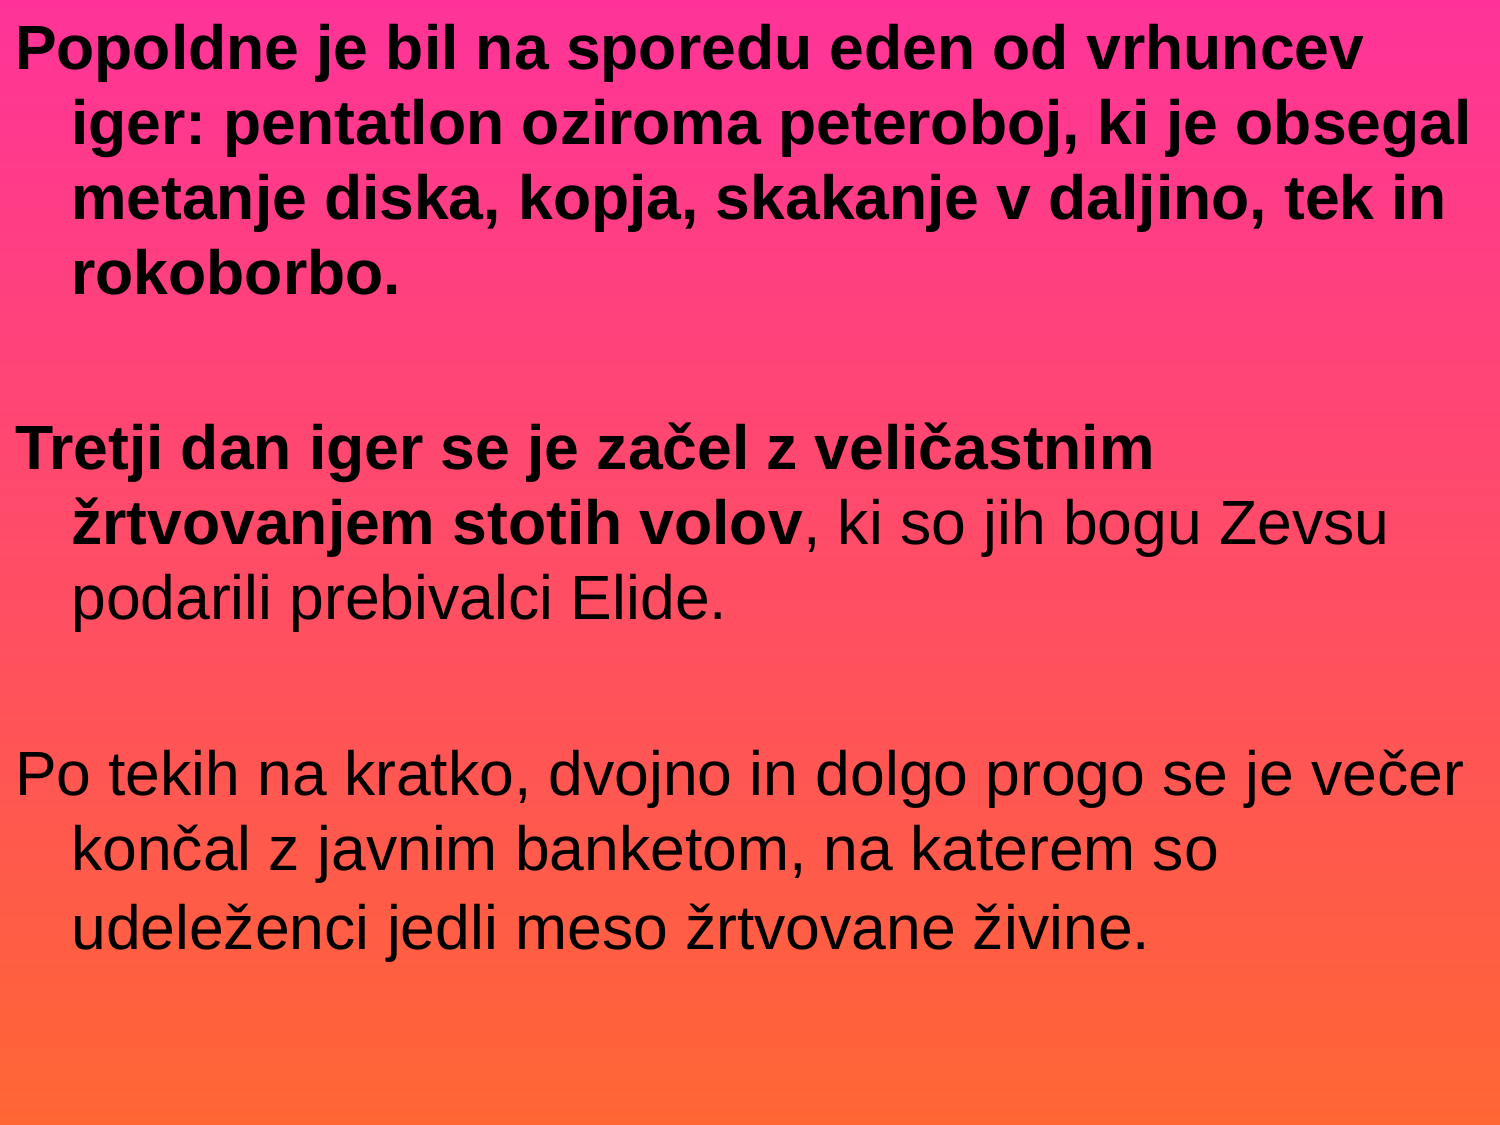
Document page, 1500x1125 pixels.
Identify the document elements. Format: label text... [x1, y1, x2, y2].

list Popoldne je bil na sporedu eden od vrhuncev iger: pentatlon oziroma peteroboj, ki je obsegal metanje diska, kopja, skakanje v daljino, tek in rokoborbo. Tretji dan iger se je začel z veličastnim žrtvovanjem stotih volov, ki so jih bogu Zevsu podarili prebivalci Elide. Po tekih na kratko, dvojno in dolgo progo se je večer končal z javnim banketom, na katerem so udeleženci jedli meso žrtvovane živine. [0, 0, 1500, 1125]
